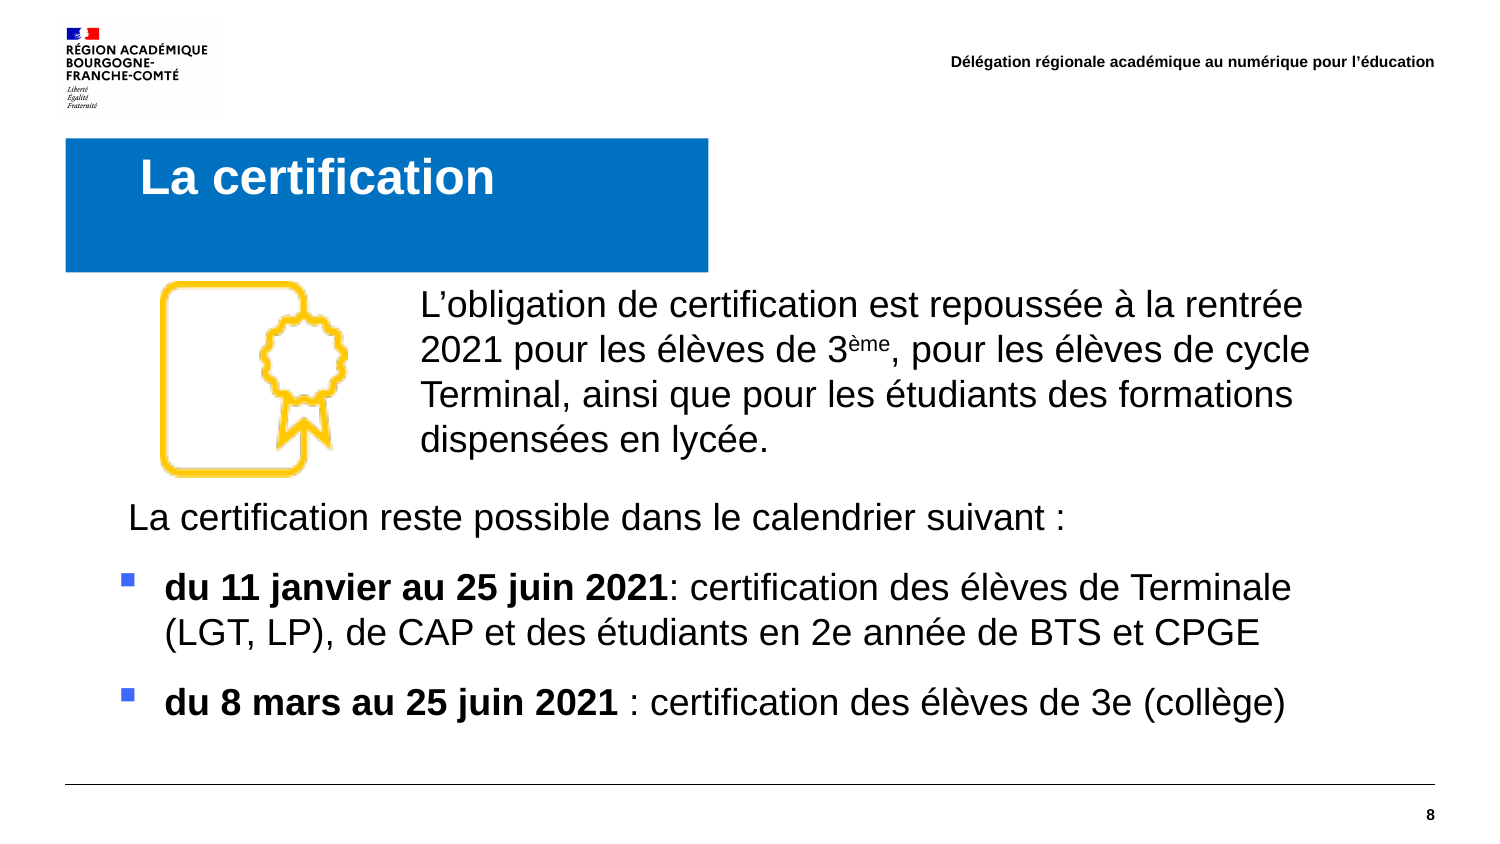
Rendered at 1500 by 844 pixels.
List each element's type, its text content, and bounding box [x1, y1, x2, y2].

text_box La certification reste possible dans le calendrier suivant : du 11 janvier au 25 juin 2021: certification des élèves de Terminale (LGT, LP), de CAP et des étudiants en 2e année de BTS et CPGE du 8 mars au 25 juin 2021 : certification des élèves de 3e (collège) [102, 485, 1398, 765]
slide_number <numéro> [1213, 784, 1436, 844]
text_box L’obligation de certification est repoussée à la rentrée 2021 pour les élèves de 3ème, pour les élèves de cycle Terminal, ainsi que pour les étudiants des formations dispensées en lycée. [405, 272, 1398, 485]
list La certification [65, 138, 709, 273]
picture [55, 16, 219, 120]
footer Délégation régionale académique au numérique pour l’éducation [470, 32, 1436, 92]
picture [160, 281, 348, 478]
